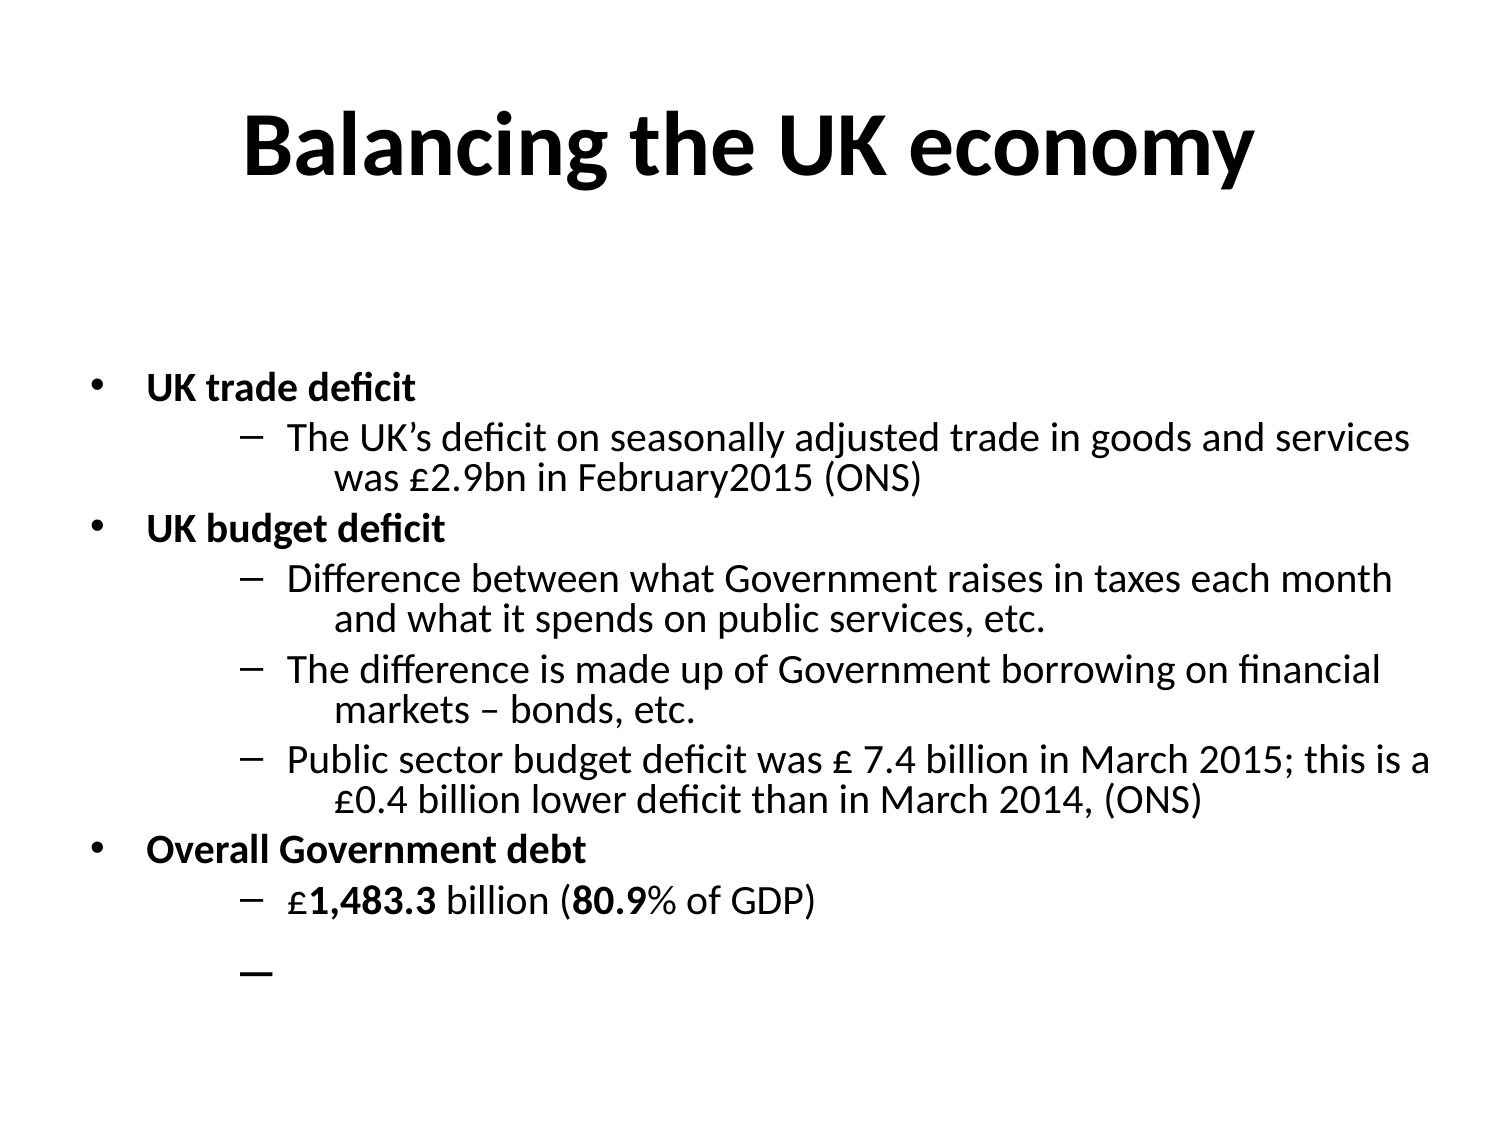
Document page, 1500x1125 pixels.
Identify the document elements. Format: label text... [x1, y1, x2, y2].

list UK trade deficit The UK’s deficit on seasonally adjusted trade in goods and services was £2.9bn in February2015 (ONS) UK budget deficit Difference between what Government raises in taxes each month and what it spends on public services, etc. The difference is made up of Government borrowing on financial markets – bonds, etc. Public sector budget deficit was £ 7.4 billion in March 2015; this is a £0.4 billion lower deficit than in March 2014, (ONS) Overall Government debt £1,483.3 billion (80.9% of GDP) [75, 361, 1459, 977]
title Balancing the UK economy [75, 45, 1426, 233]
